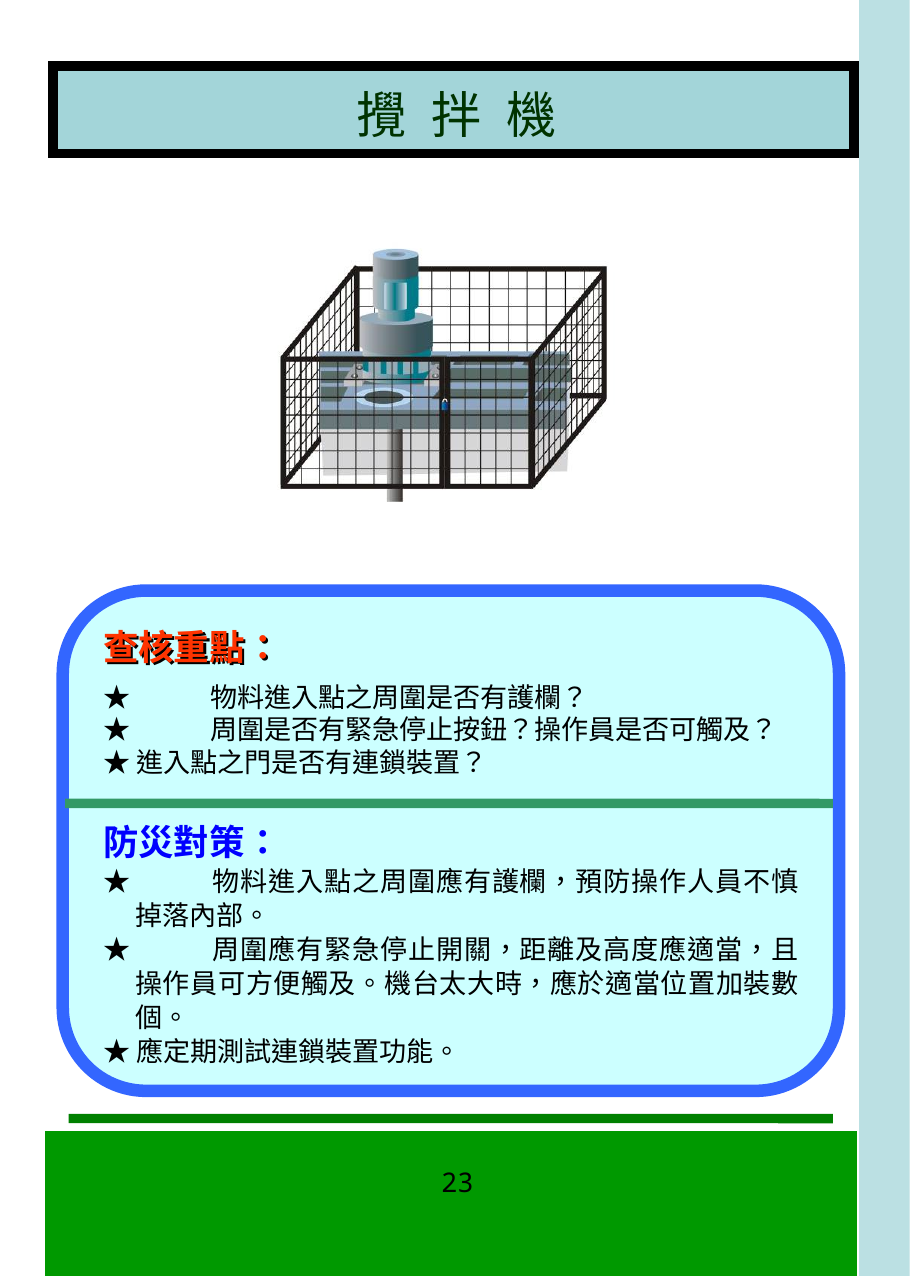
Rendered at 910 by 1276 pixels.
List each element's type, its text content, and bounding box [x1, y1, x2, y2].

picture [253, 224, 624, 524]
text_box 攪 拌 機 [244, 75, 669, 152]
text_box 23 [422, 1157, 493, 1207]
text_box [859, 0, 910, 1276]
text_box 查核重點： ★ 物料進入點之周圍是否有護欄？ ★ 周圍是否有緊急停止按鈕？操作員是否可觸及？ ★進入點之門是否有連鎖裝置？ 防災對策： ★ 物料進入點之周圍應有護欄，預防操作人員不慎掉落內部。 ★ 周圍應有緊急停止開關，距離及高度應適當，且操作員可方便觸及。機台太大時，應於適當位置加裝數個。 ★應定期測試連鎖裝置功能。 [62, 590, 840, 1091]
